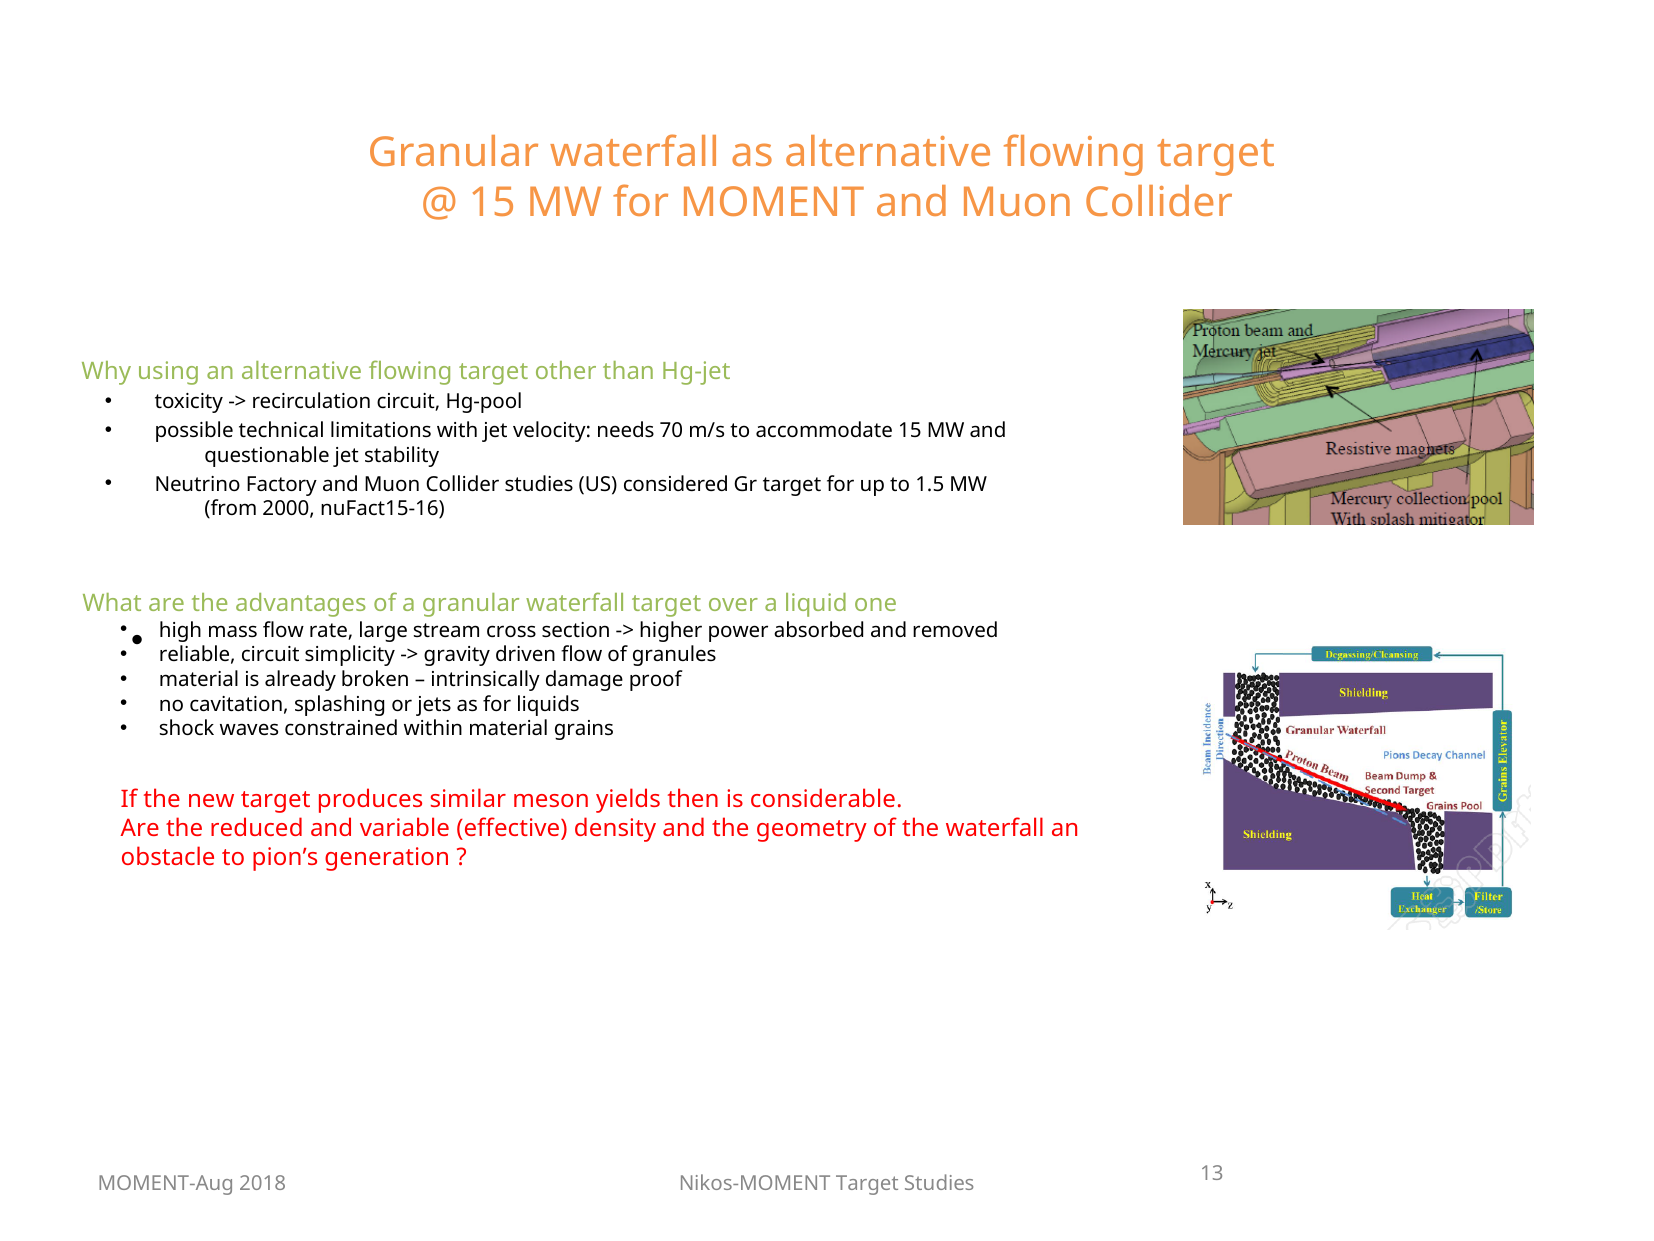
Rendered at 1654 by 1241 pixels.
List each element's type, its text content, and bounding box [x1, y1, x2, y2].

text_box What are the advantages of a granular waterfall target over a liquid one high mass flow rate, large stream cross section -> higher power absorbed and removed reliable, circuit simplicity -> gravity driven flow of granules material is already broken – intrinsically damage proof no cavitation, splashing or jets as for liquids shock waves constrained within material grains [55, 580, 994, 750]
picture [1183, 309, 1534, 526]
text_box [1185, 1149, 1475, 1199]
list Why using an alternative flowing target other than Hg-jet toxicity -> recirculation circuit, Hg-pool possible technical limitations with jet velocity: needs 70 m/s to accommodate 15 MW and questionable jet stability Neutrino Factory and Muon Collider studies (US) considered Gr target for up to 1.5 MW (from 2000, nuFact15-16) [66, 347, 1038, 557]
text_box Nikos-MOMENT Target Studies [564, 1149, 1089, 1216]
title Granular waterfall as alternative flowing target @ 15 MW for MOMENT and Muon Collider [206, 97, 1447, 253]
picture [1178, 615, 1531, 930]
text_box MOMENT-Aug 2018 [82, 1149, 469, 1216]
text_box If the new target produces similar meson yields then is considerable. Are the reduced and variable (effective) density and the geometry of the waterfall an obstacle to pion’s generation ? [105, 776, 1178, 879]
